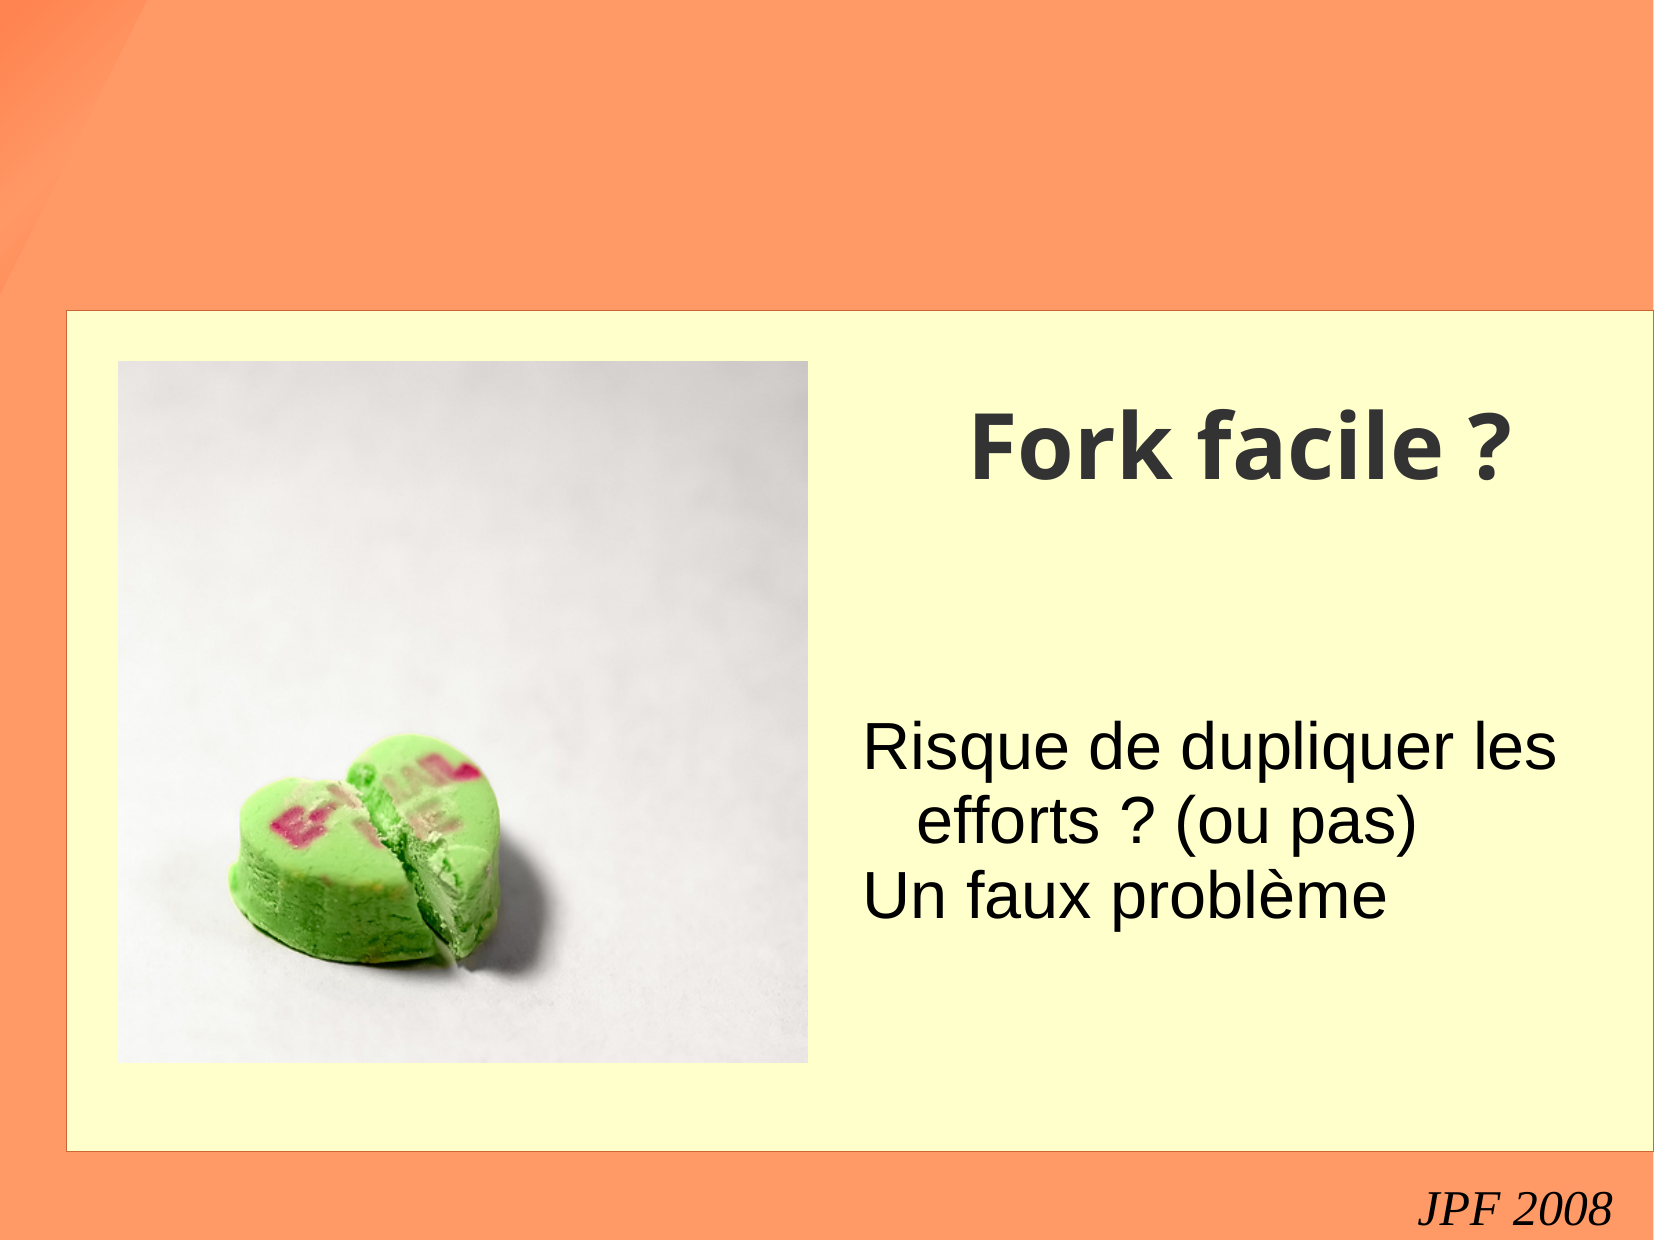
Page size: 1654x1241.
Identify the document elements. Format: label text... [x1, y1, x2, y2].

picture [118, 361, 808, 1063]
title Fork facile ? [885, 327, 1595, 562]
list Risque de dupliquer les efforts ? (ou pas) Un faux problème [845, 708, 1595, 1127]
